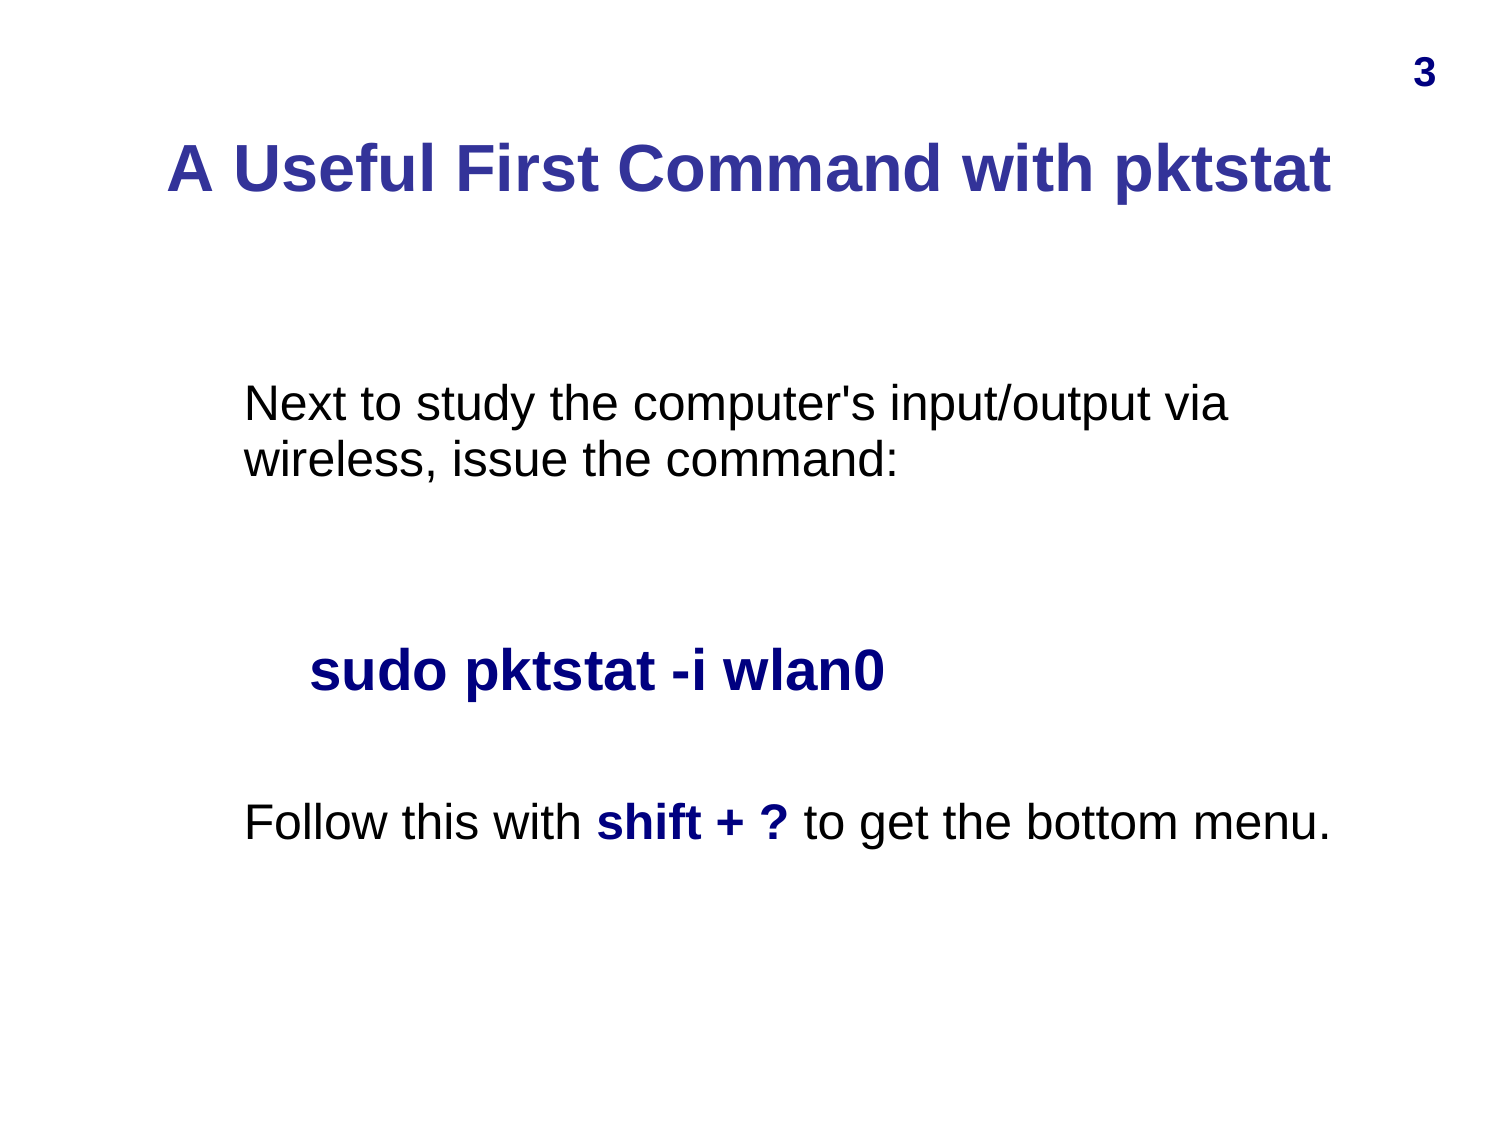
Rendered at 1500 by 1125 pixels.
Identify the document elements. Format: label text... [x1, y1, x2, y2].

text_box 3 [1387, 37, 1463, 103]
list Next to study the computer's input/output via wireless, issue the command: sudo pktstat -i wlan0 Follow this with shift + ? to get the bottom menu. [187, 375, 1351, 854]
title A Useful First Command with pktstat [112, 112, 1388, 225]
